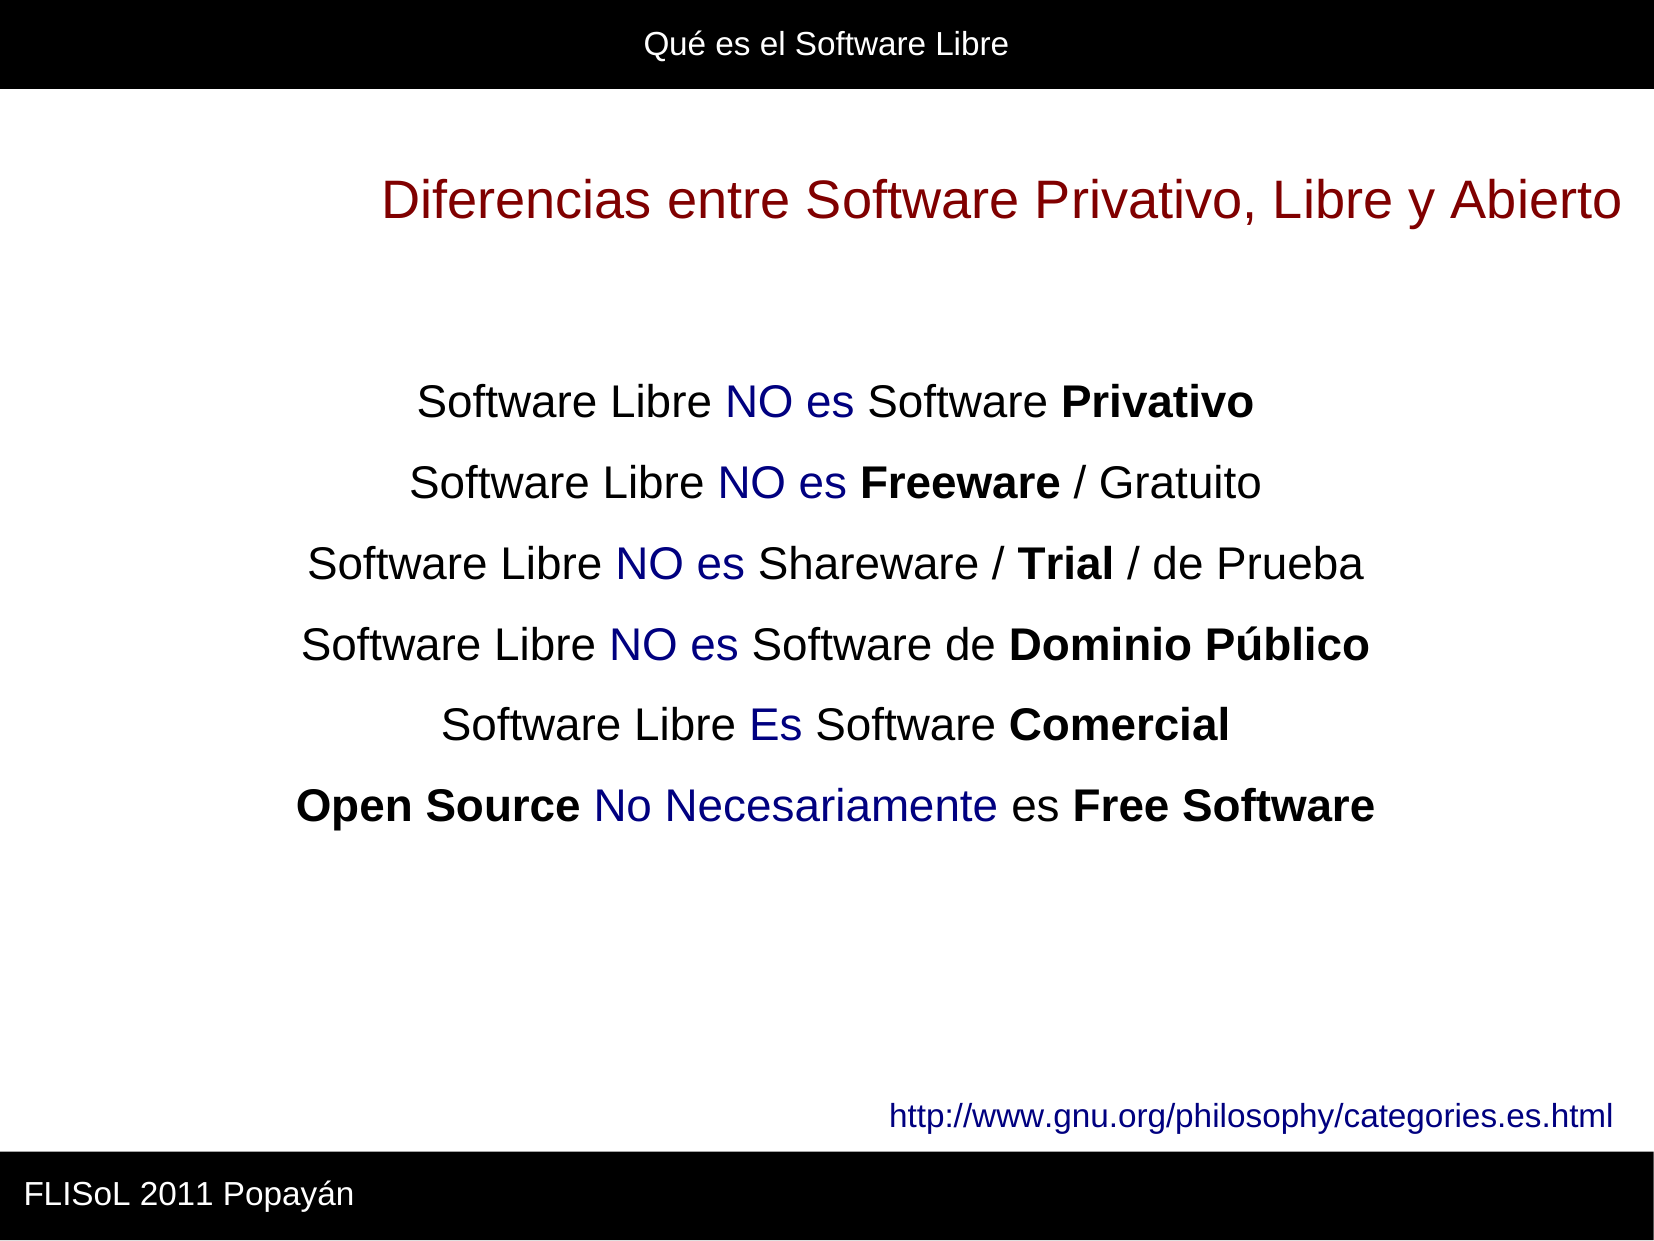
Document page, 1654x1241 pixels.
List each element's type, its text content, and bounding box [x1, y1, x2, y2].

list Software Libre NO es Software Privativo Software Libre NO es Freeware / Gratuito Software Libre NO es Shareware / Trial / de Prueba Software Libre NO es Software de Dominio Público Software Libre Es Software Comercial Open Source No Necesariamente es Free Software http://www.gnu.org/philosophy/categories.es.html [29, 295, 1625, 1142]
title Diferencias entre Software Privativo, Libre y Abierto [147, 147, 1625, 252]
